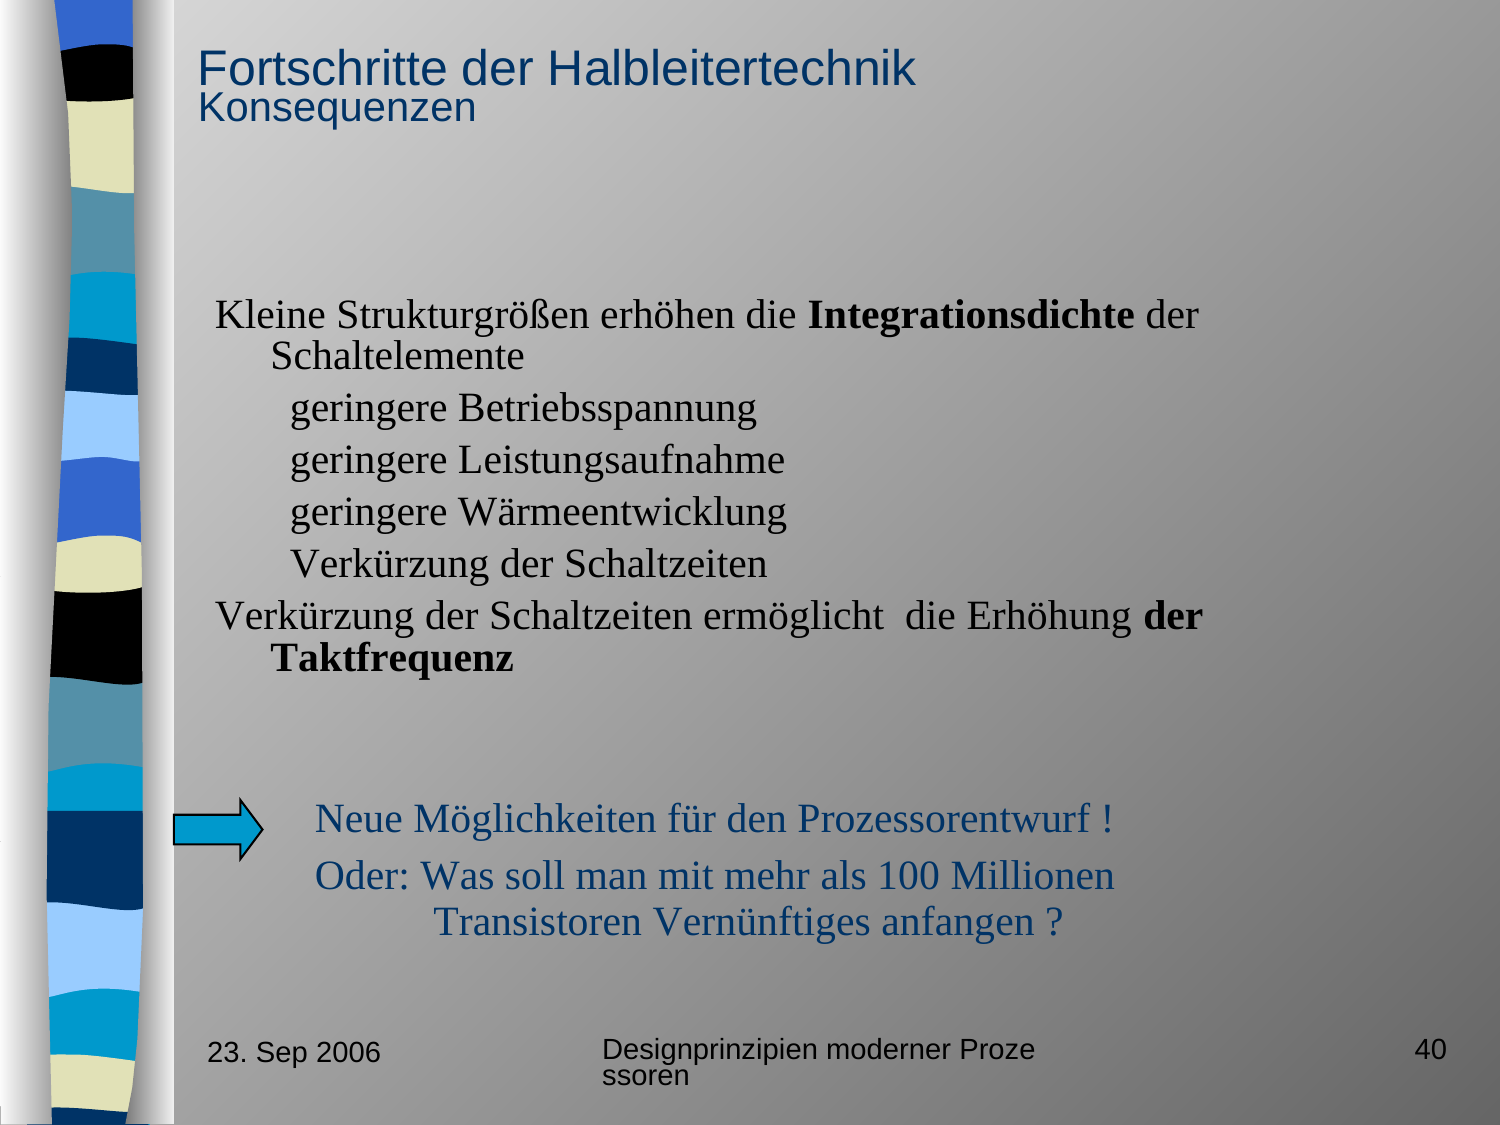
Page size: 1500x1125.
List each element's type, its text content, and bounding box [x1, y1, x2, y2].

text_box Neue Möglichkeiten für den Prozessorentwurf ! Oder: Was soll man mit mehr als 100 Millionen Transistoren Vernünftiges anfangen ? [299, 787, 1388, 1013]
list Kleine Strukturgrößen erhöhen die Integrationsdichte der Schaltelemente geringere Betriebsspannung geringere Leistungsaufnahme geringere Wärmeentwicklung Verkürzung der Schaltzeiten Verkürzung der Schaltzeiten ermöglicht die Erhöhung der Taktfrequenz [200, 287, 1401, 751]
title Fortschritte der Halbleitertechnik Konsequenzen [183, 0, 1459, 182]
text_box [173, 799, 263, 860]
